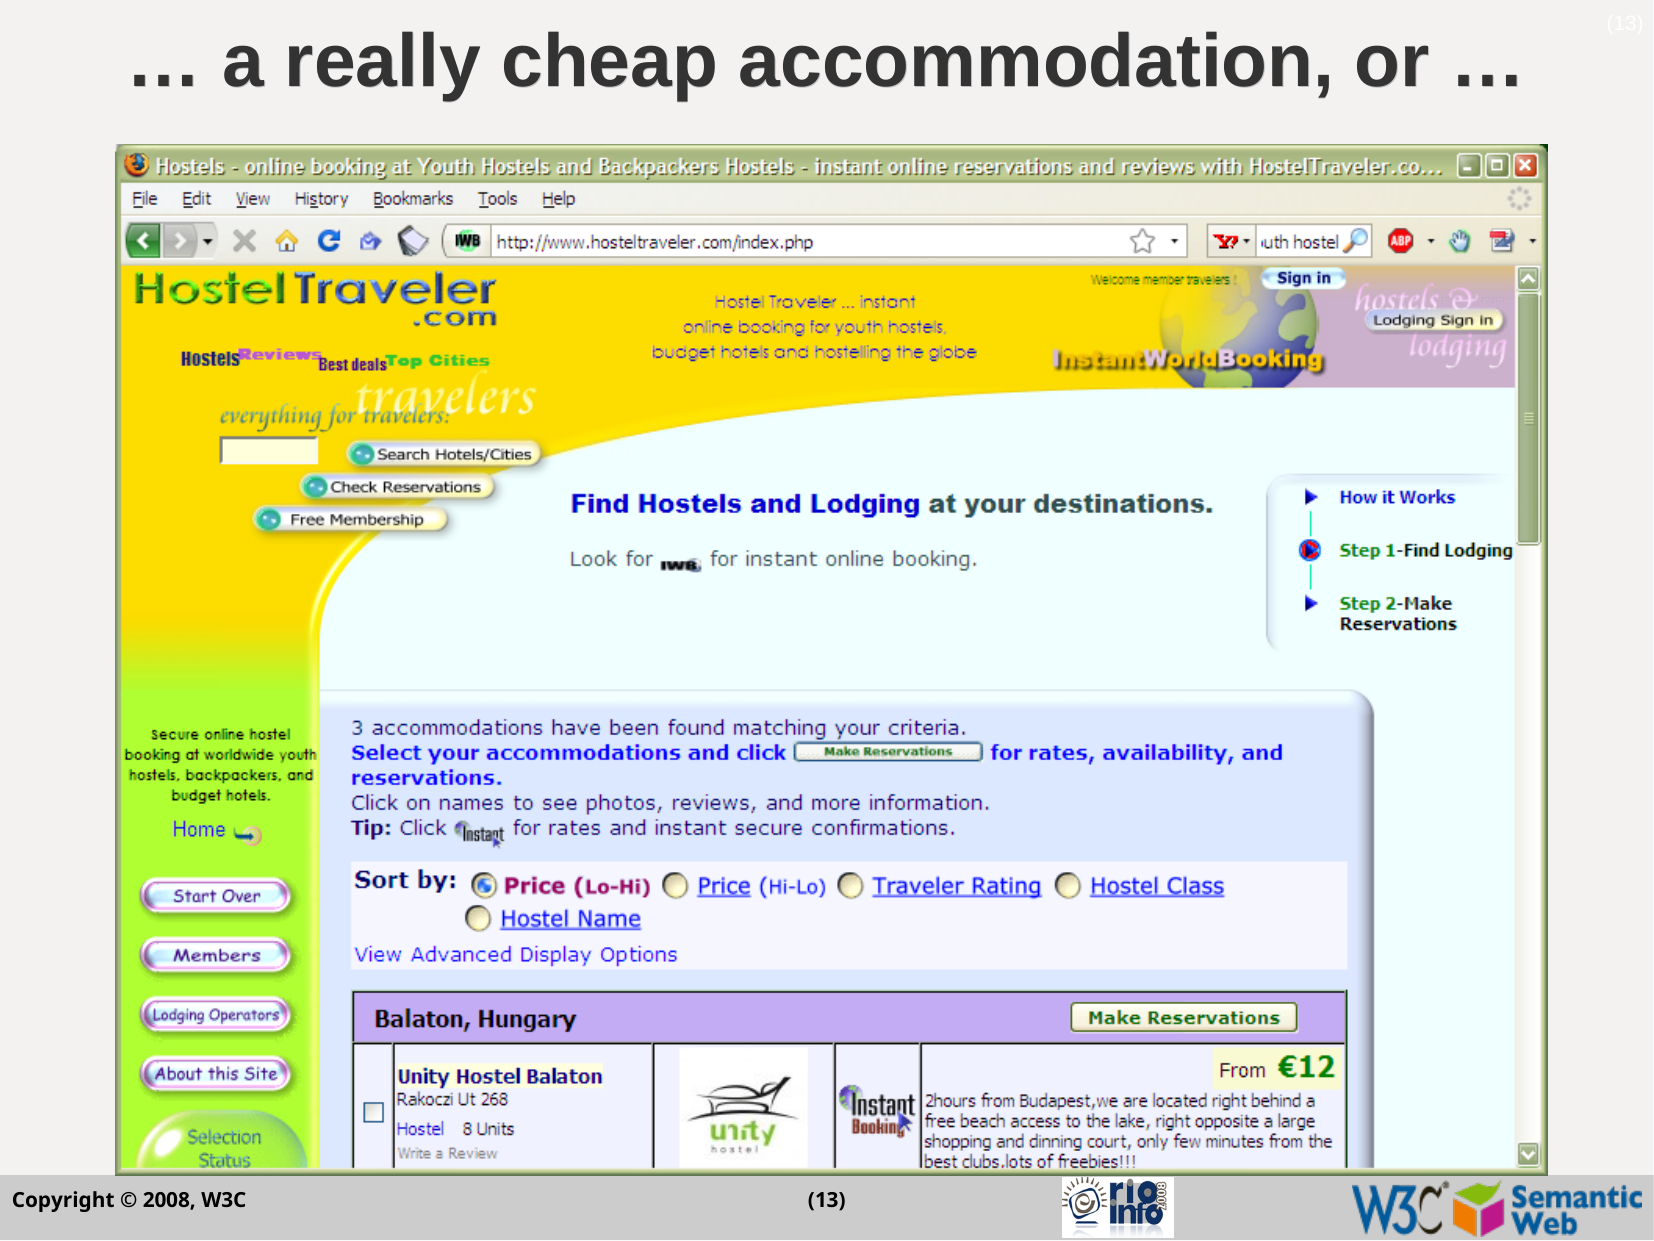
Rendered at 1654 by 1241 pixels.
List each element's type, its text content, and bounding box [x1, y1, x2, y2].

title … a really cheap accommodation, or … [0, 0, 1654, 119]
picture [115, 144, 1548, 1238]
picture [1352, 1178, 1642, 1237]
